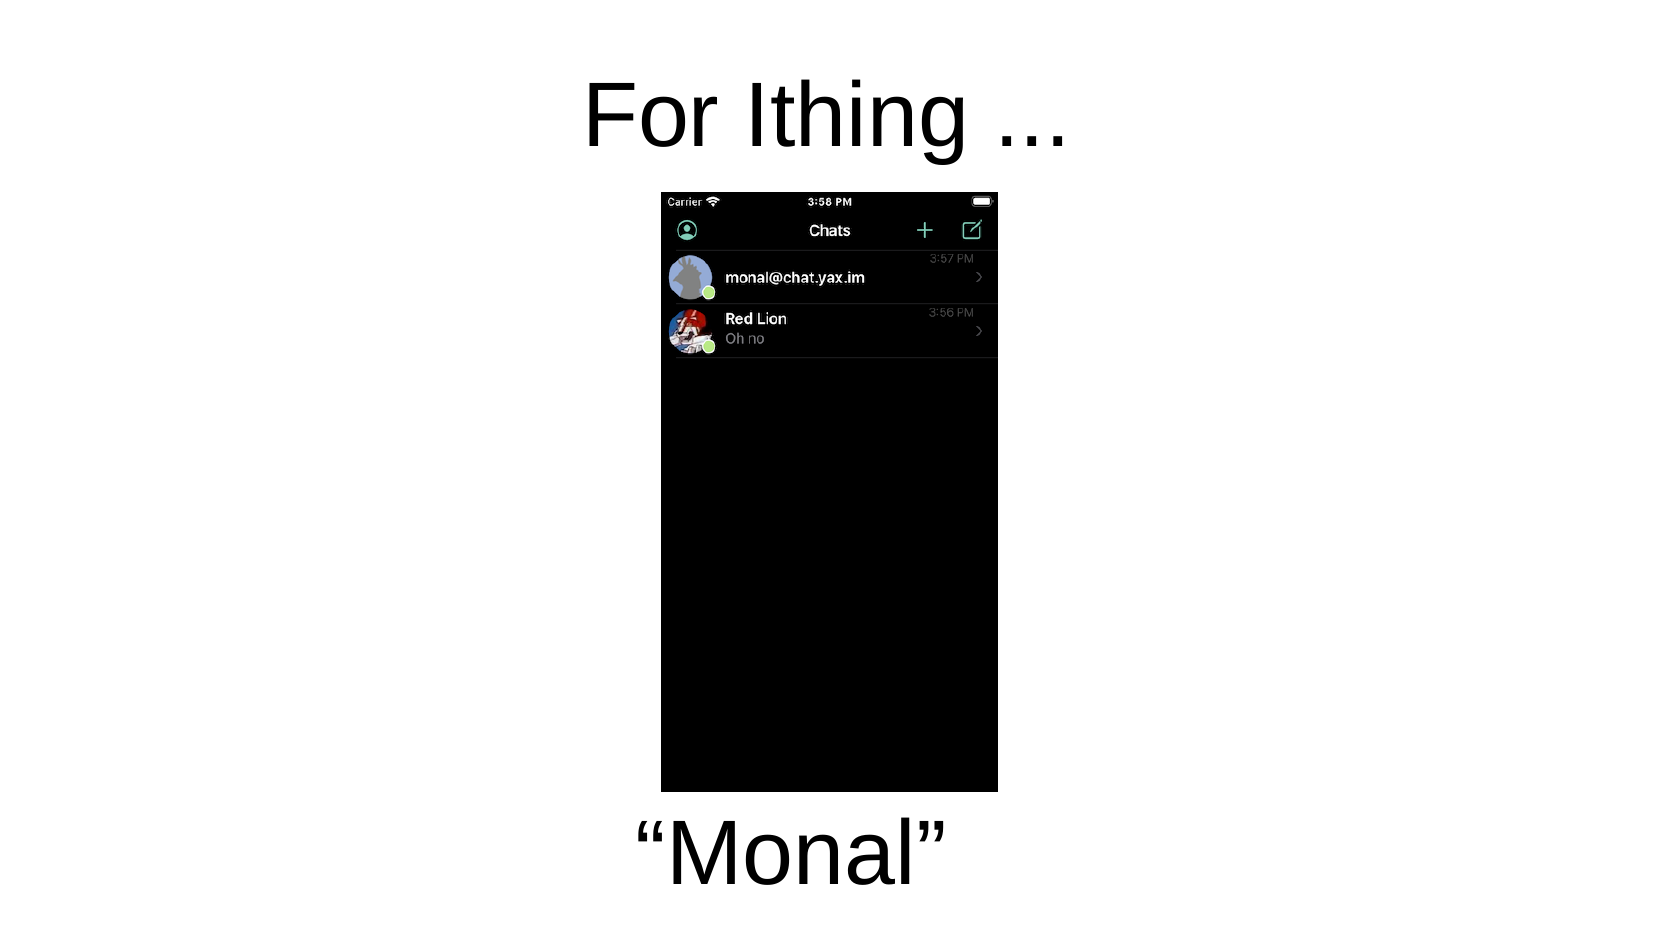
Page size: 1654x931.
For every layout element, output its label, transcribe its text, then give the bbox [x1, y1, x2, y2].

title “Monal” [47, 774, 1536, 931]
picture [661, 192, 998, 774]
title For Ithing ... [82, 37, 1571, 193]
